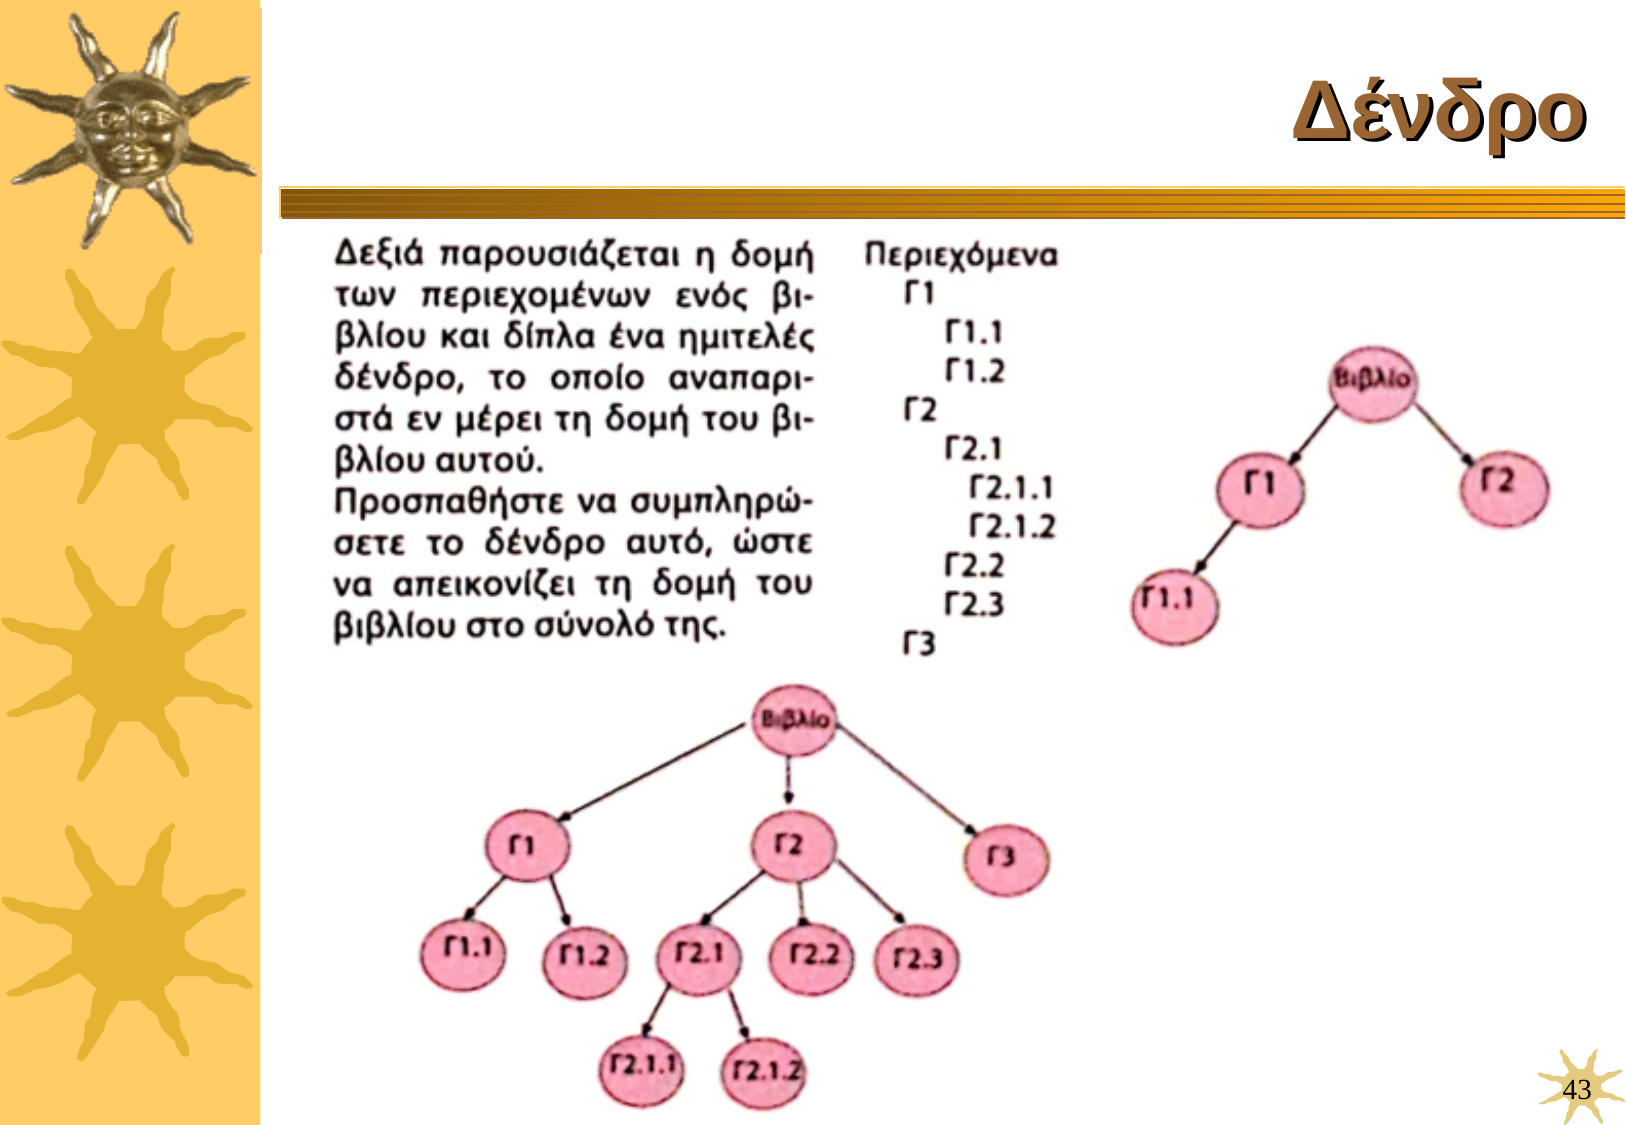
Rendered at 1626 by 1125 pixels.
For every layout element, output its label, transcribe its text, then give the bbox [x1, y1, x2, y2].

picture [1, 163, 262, 254]
picture [413, 668, 1063, 1120]
picture [320, 225, 1560, 667]
text_box Δένδρο [0, 0, 1625, 163]
